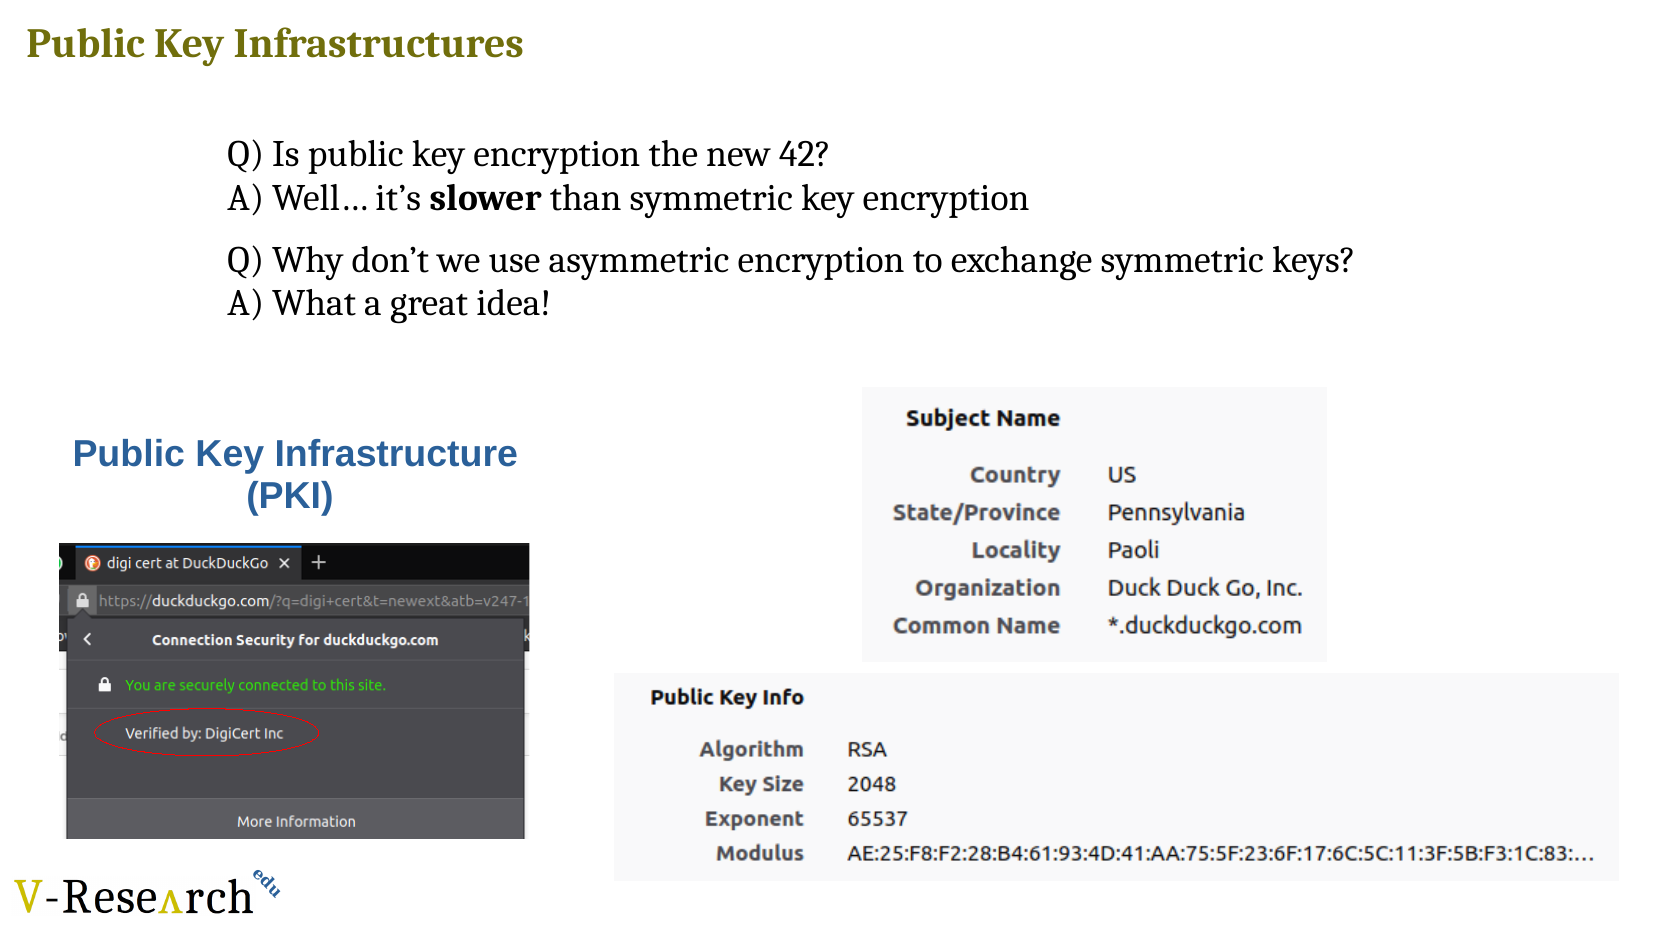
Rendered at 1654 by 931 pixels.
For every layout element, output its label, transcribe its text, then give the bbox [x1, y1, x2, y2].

picture [59, 543, 530, 839]
text_box Q) Is public key encryption the new 42? A) Well… it’s slower than symmetric key encryption Q) Why don’t we use asymmetric encryption to exchange symmetric keys? A) What a great idea! [212, 125, 1424, 337]
text_box edu [222, 847, 333, 931]
text_box Public Key Infrastructure (PKI) [35, 425, 556, 524]
text_box Public Key Infrastructures [11, 12, 1193, 77]
picture [11, 876, 255, 916]
picture [614, 673, 1619, 881]
picture [862, 387, 1327, 662]
